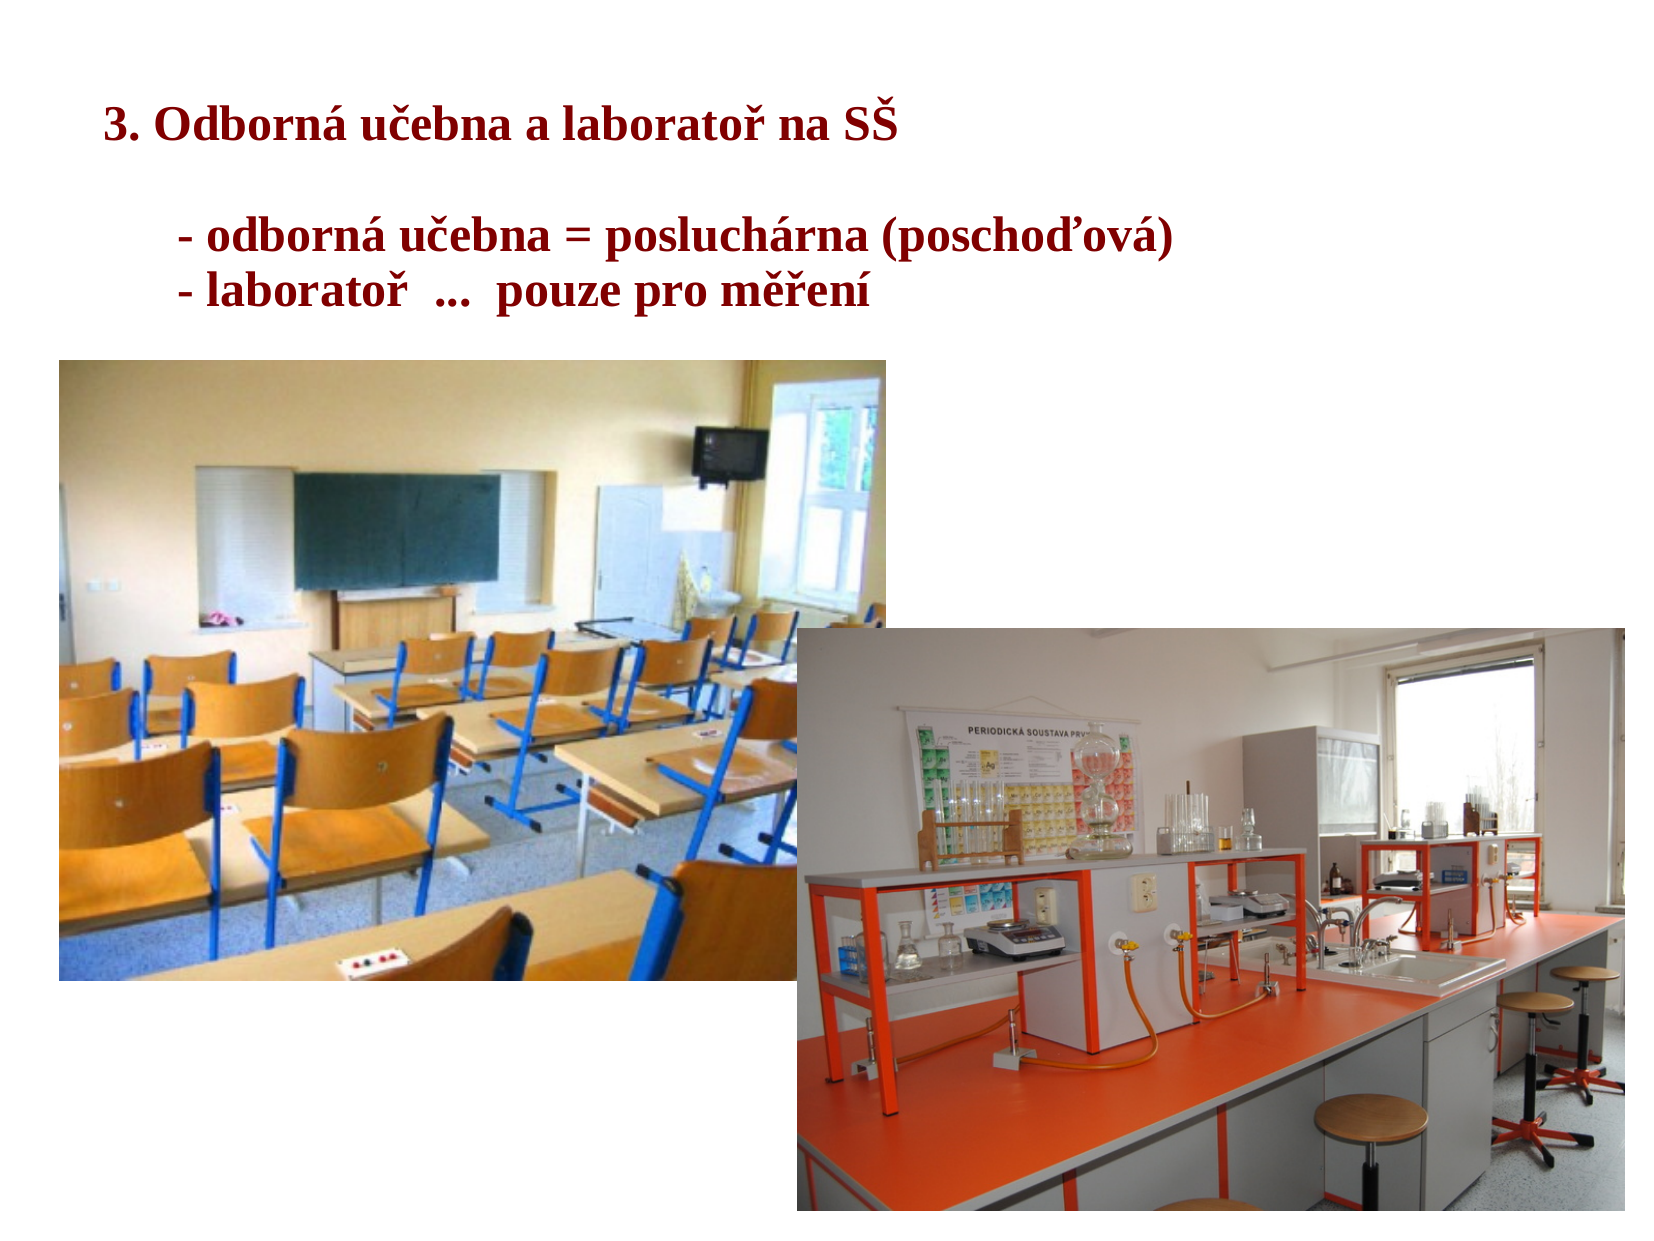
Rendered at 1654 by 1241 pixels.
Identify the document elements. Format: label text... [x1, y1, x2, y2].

text_box 3. Odborná učebna a laboratoř na SŠ - odborná učebna = posluchárna (poschoďová) - laboratoř ... pouze pro měření [88, 88, 1190, 443]
picture [59, 360, 1625, 1211]
